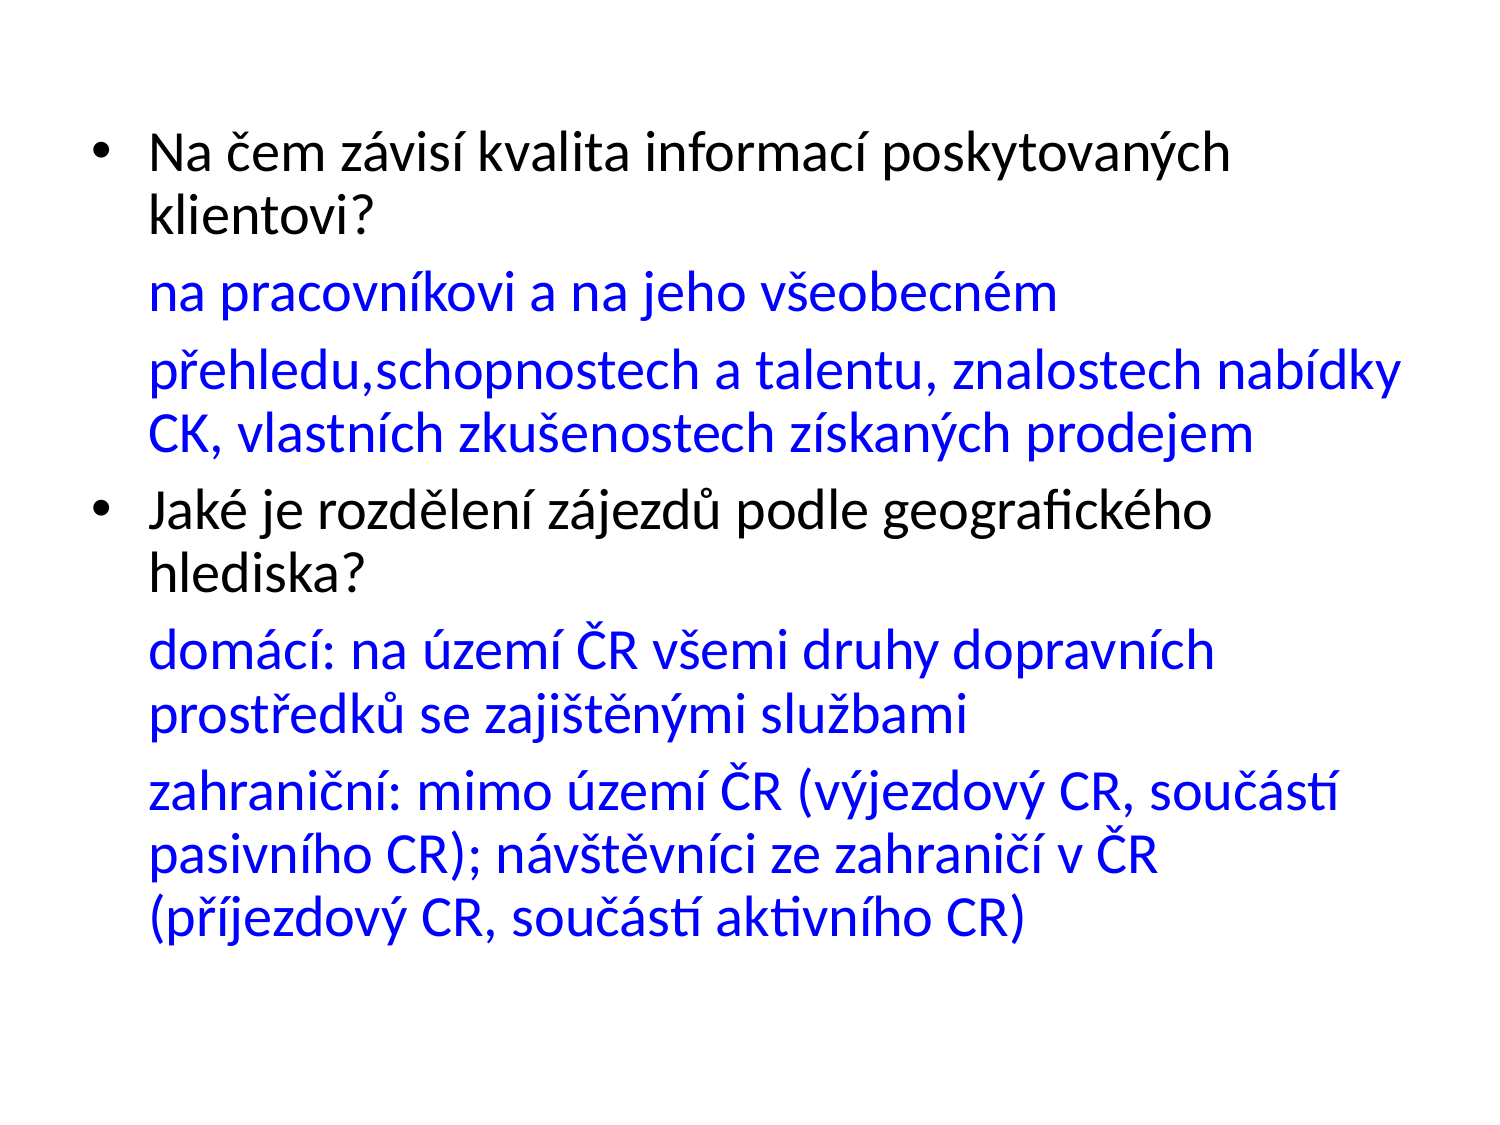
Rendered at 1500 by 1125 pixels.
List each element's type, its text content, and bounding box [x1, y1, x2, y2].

list Na čem závisí kvalita informací poskytovaných klientovi? na pracovníkovi a na jeho všeobecném přehledu,schopnostech a talentu, znalostech nabídky CK, vlastních zkušenostech získaných prodejem Jaké je rozdělení zájezdů podle geografického hlediska? domácí: na území ČR všemi druhy dopravních prostředků se zajištěnými službami zahraniční: mimo území ČR (výjezdový CR, součástí pasivního CR); návštěvníci ze zahraničí v ČR (příjezdový CR, součástí aktivního CR) [76, 113, 1427, 1114]
